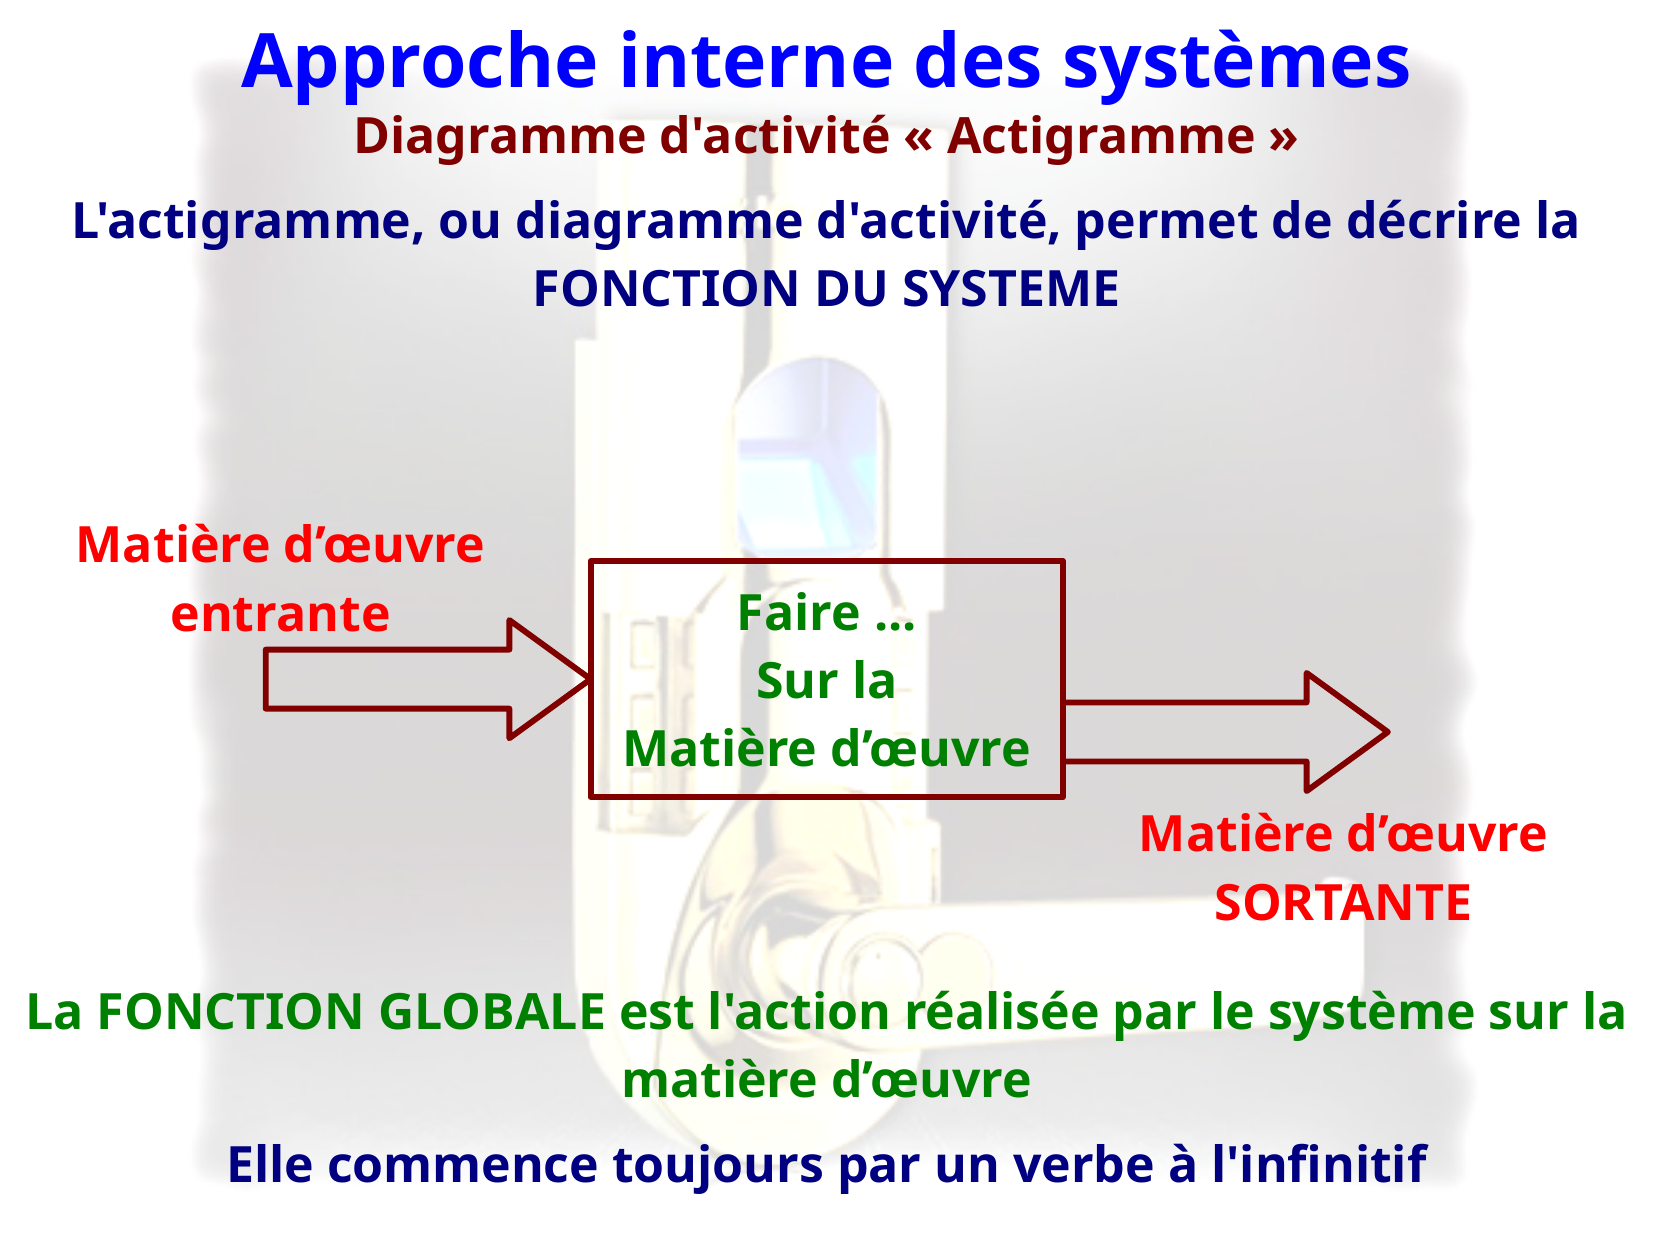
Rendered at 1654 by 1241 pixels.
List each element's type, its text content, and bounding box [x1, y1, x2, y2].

text_box Matière d’œuvre SORTANTE [1062, 791, 1625, 945]
text_box Diagramme d'activité « Actigramme » [0, 92, 1654, 178]
text_box L'actigramme, ou diagramme d'activité, permet de décrire la FONCTION DU SYSTEME [0, 178, 1654, 332]
text_box Elle commence toujours par un verbe à l'infinitif [0, 1122, 1654, 1207]
text_box Faire ... Sur la Matière d’œuvre [590, 561, 1063, 798]
text_box Matière d’œuvre entrante [0, 501, 562, 656]
text_box La FONCTION GLOBALE est l'action réalisée par le système sur la matière d’œuvre [0, 968, 1654, 1122]
